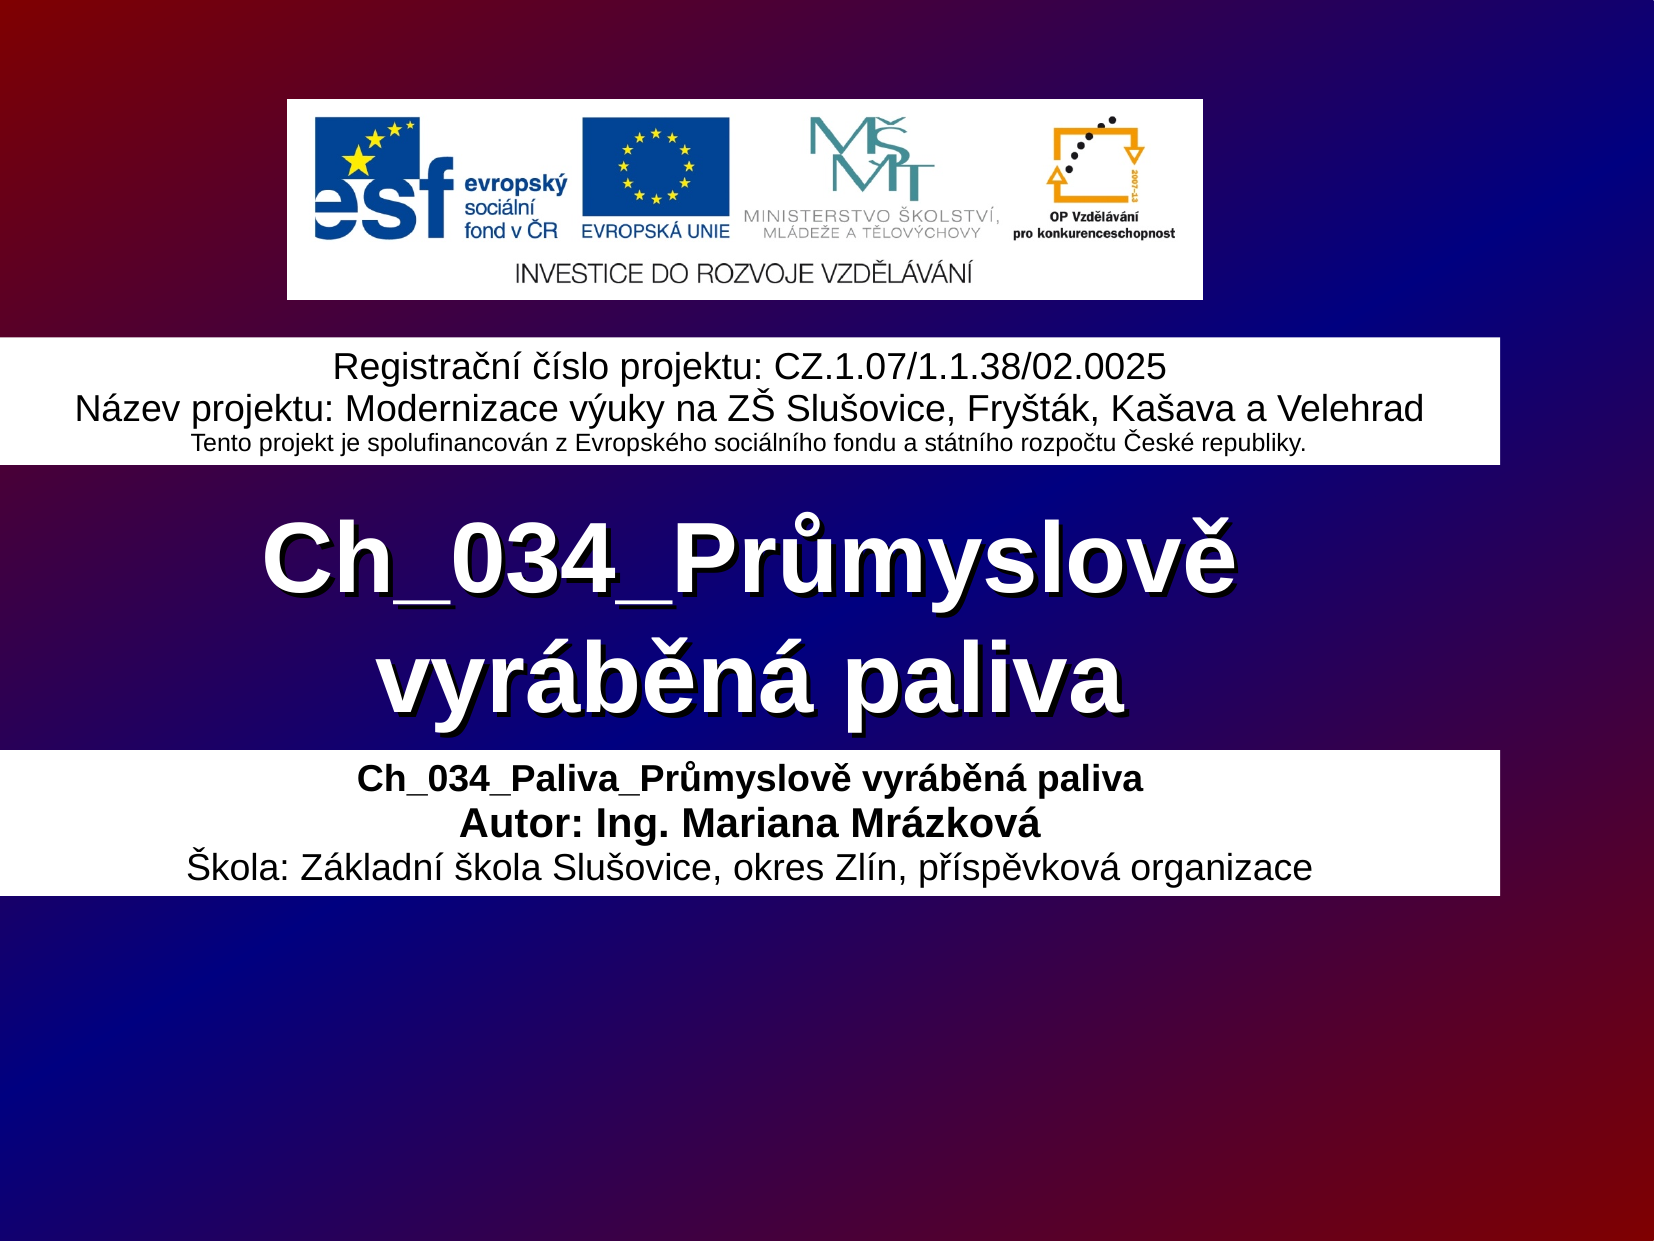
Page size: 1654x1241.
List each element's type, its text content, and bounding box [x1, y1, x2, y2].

picture [287, 99, 1203, 300]
title Ch_034_Průmyslově vyráběná paliva [112, 484, 1388, 741]
text_box Registrační číslo projektu: CZ.1.07/1.1.38/02.0025 Název projektu: Modernizace výuky na ZŠ Slušovice, Fryšták, Kašava a Velehrad Tento projekt je spolufinancován z Evropského sociálního fondu a státního rozpočtu České republiky. [0, 337, 1501, 465]
text_box Ch_034_Paliva_Průmyslově vyráběná paliva Autor: Ing. Mariana Mrázková Škola: Základní škola Slušovice, okres Zlín, příspěvková organizace [0, 750, 1501, 896]
